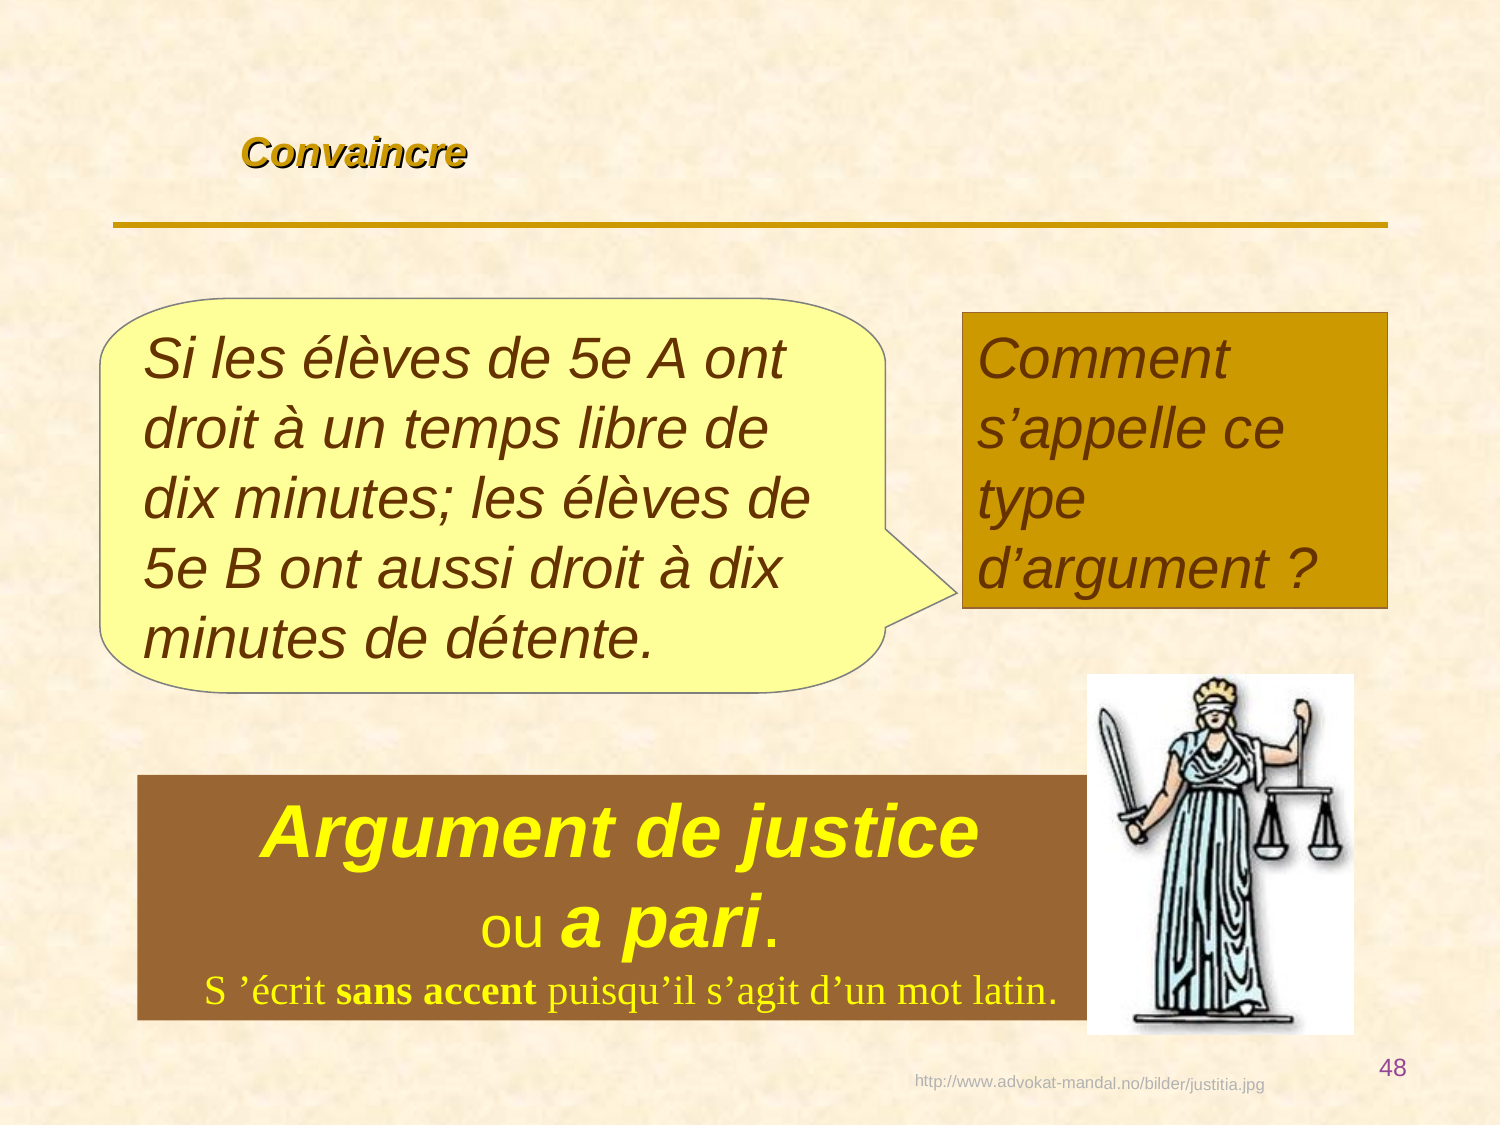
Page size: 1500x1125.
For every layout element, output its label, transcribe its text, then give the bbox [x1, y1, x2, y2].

text_box Comment s’appelle ce type d’argument ? [962, 312, 1388, 608]
text_box Si les élèves de 5e A ont droit à un temps libre de dix minutes; les élèves de 5e B ont aussi droit à dix minutes de détente. [99, 298, 957, 694]
text_box http://www.advokat-mandal.no/bilder/justitia.jpg [899, 1062, 1288, 1103]
picture [0, 0, 1500, 1125]
text_box Argument de justice ou a pari. S ’écrit sans accent puisqu’il s’agit d’un mot latin. [137, 774, 1087, 1021]
text_box Convaincre [225, 116, 483, 183]
